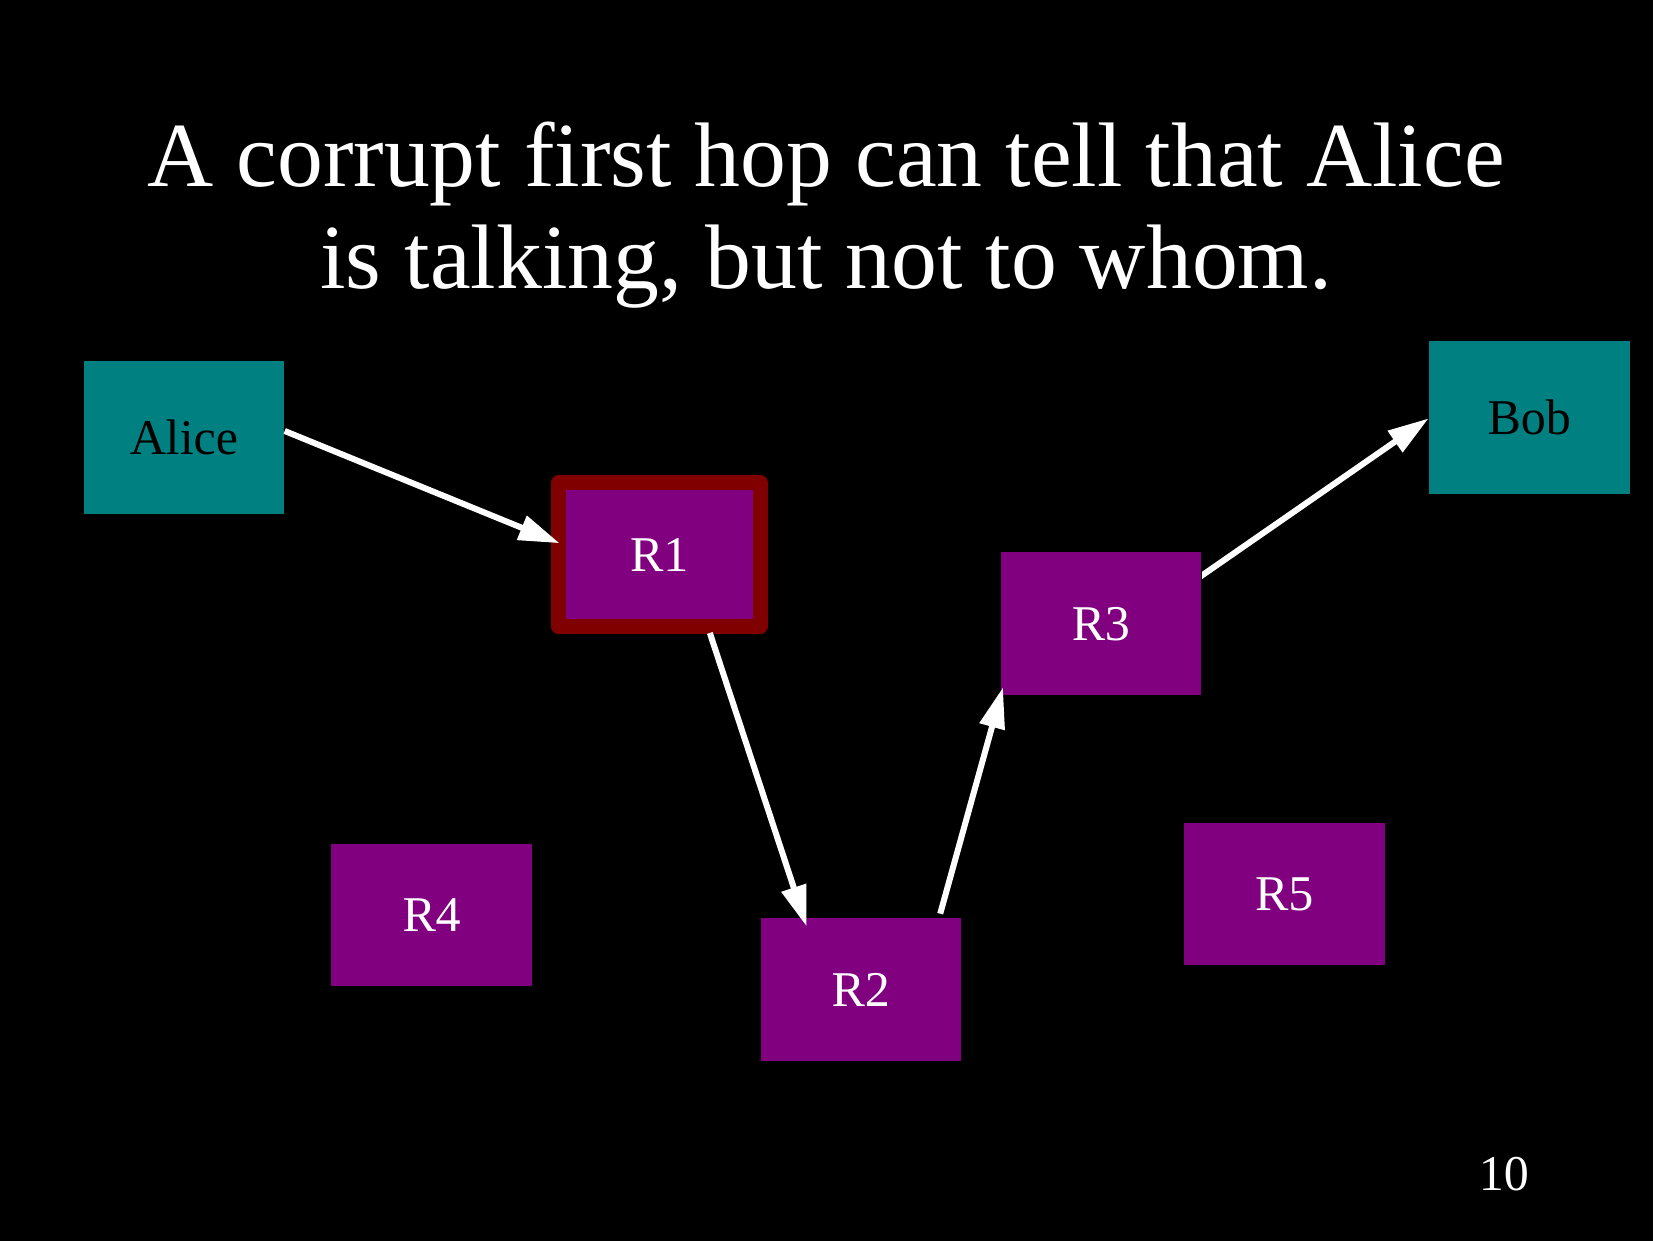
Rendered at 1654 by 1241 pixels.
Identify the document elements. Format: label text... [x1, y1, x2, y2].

text_box R1 [558, 482, 761, 627]
title A corrupt first hop can tell that Alice is talking, but not to whom. [121, 79, 1534, 334]
text_box R4 [330, 843, 533, 987]
text_box Alice [83, 360, 285, 515]
text_box R3 [1000, 551, 1202, 696]
text_box R2 [760, 917, 962, 1062]
text_box Bob [1428, 340, 1631, 495]
text_box R5 [1183, 822, 1386, 966]
